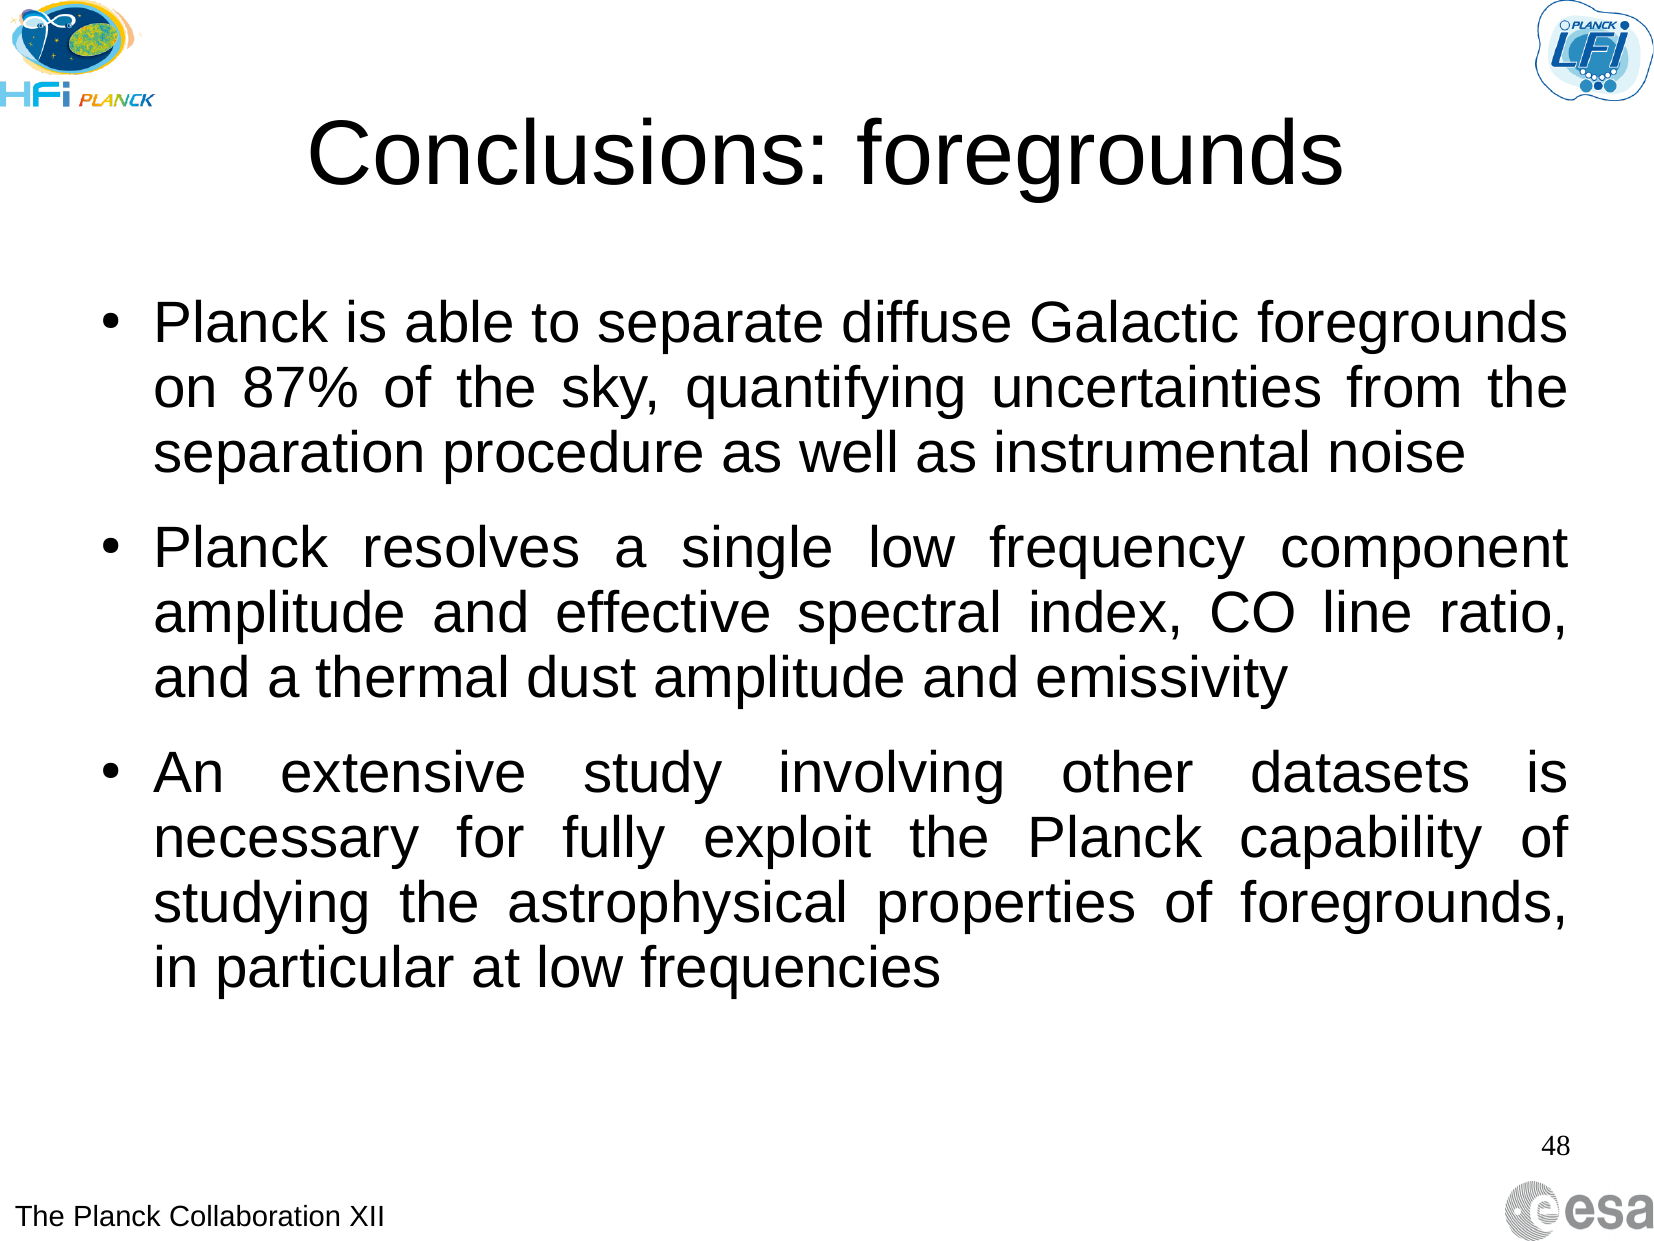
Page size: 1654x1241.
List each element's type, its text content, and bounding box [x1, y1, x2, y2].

picture [0, 0, 156, 108]
picture [1505, 1181, 1654, 1241]
text_box The Planck Collaboration XII [0, 1192, 402, 1241]
picture [1535, 0, 1654, 101]
title Conclusions: foregrounds [82, 49, 1571, 257]
list Planck is able to separate diffuse Galactic foregrounds on 87% of the sky, quantifying uncertainties from the separation procedure as well as instrumental noise Planck resolves a single low frequency component amplitude and effective spectral index, CO line ratio, and a thermal dust amplitude and emissivity An extensive study involving other datasets is necessary for fully exploit the Planck capability of studying the astrophysical properties of foregrounds, in particular at low frequencies [82, 290, 1571, 1010]
